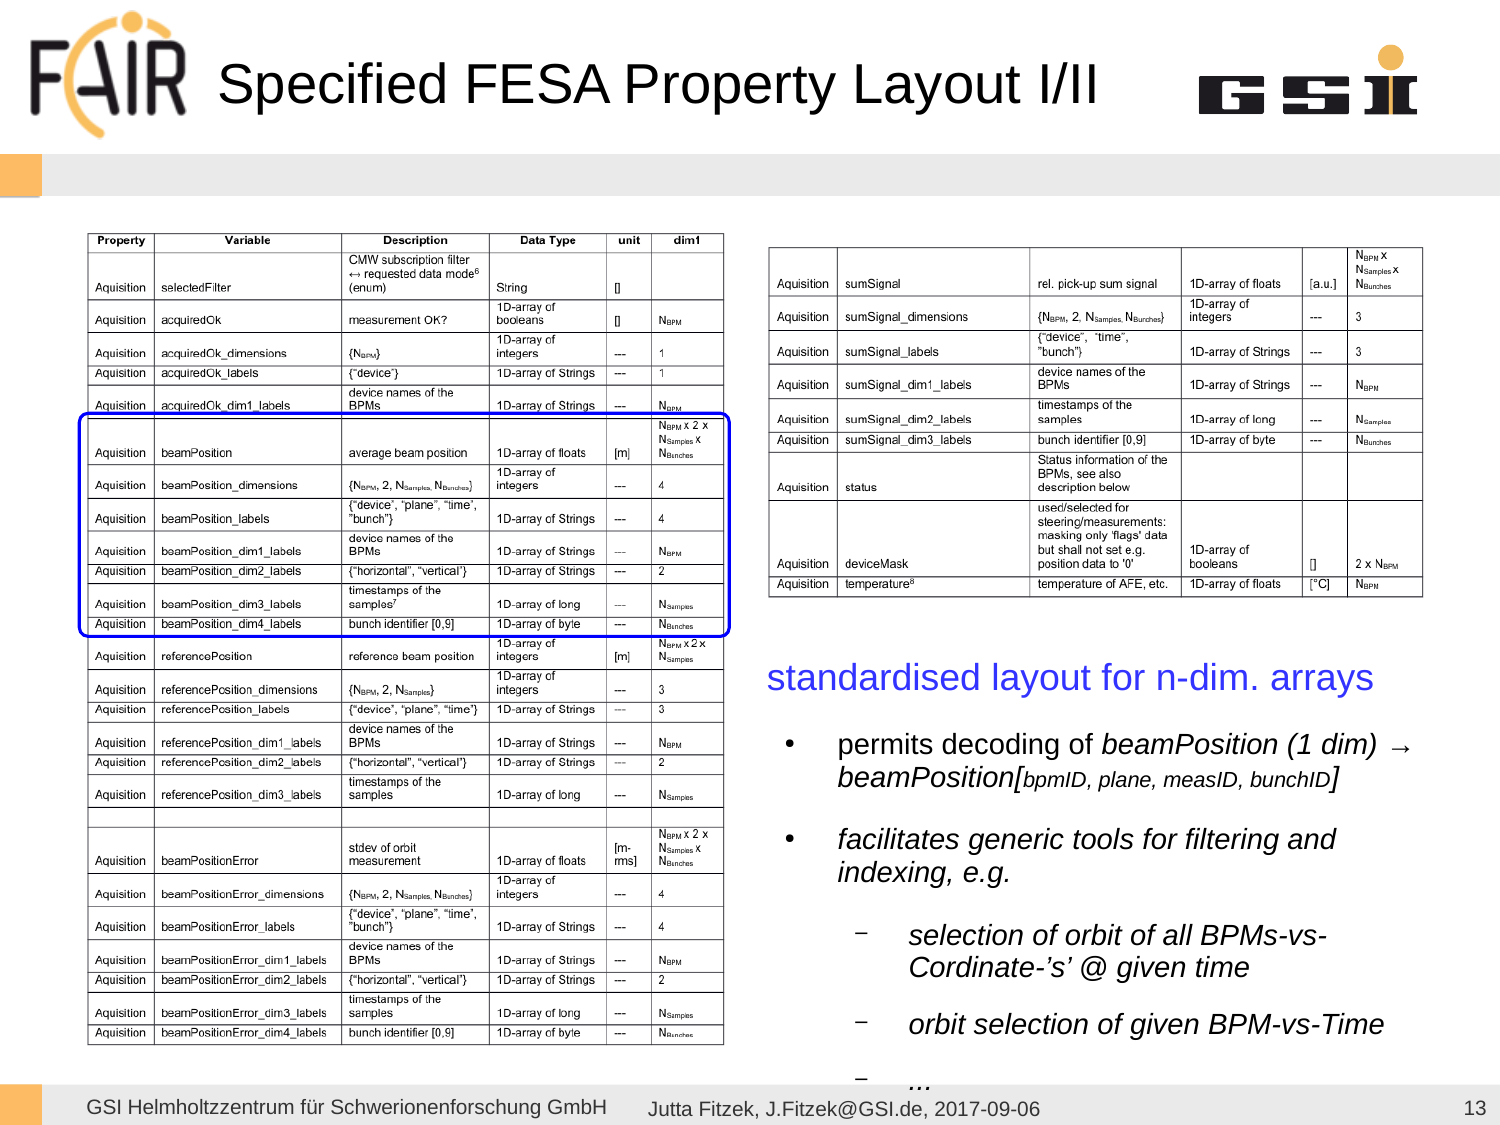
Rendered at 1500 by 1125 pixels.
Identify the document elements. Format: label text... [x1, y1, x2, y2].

picture [81, 415, 727, 634]
picture [766, 245, 1426, 601]
picture [30, 9, 187, 141]
title Specified FESA Property Layout I/II [217, 20, 1109, 147]
picture [1197, 42, 1419, 117]
picture [79, 634, 730, 1050]
picture [79, 226, 730, 416]
list standardised layout for n-dim. arrays permits decoding of beamPosition (1 dim) → beamPosition[bpmID, plane, measID, bunchID] facilitates generic tools for filtering and indexing, e.g. selection of orbit of all BPMs-vs-Cordinate-’s’ @ given time orbit selection of given BPM-vs-Time ... [766, 656, 1426, 1050]
